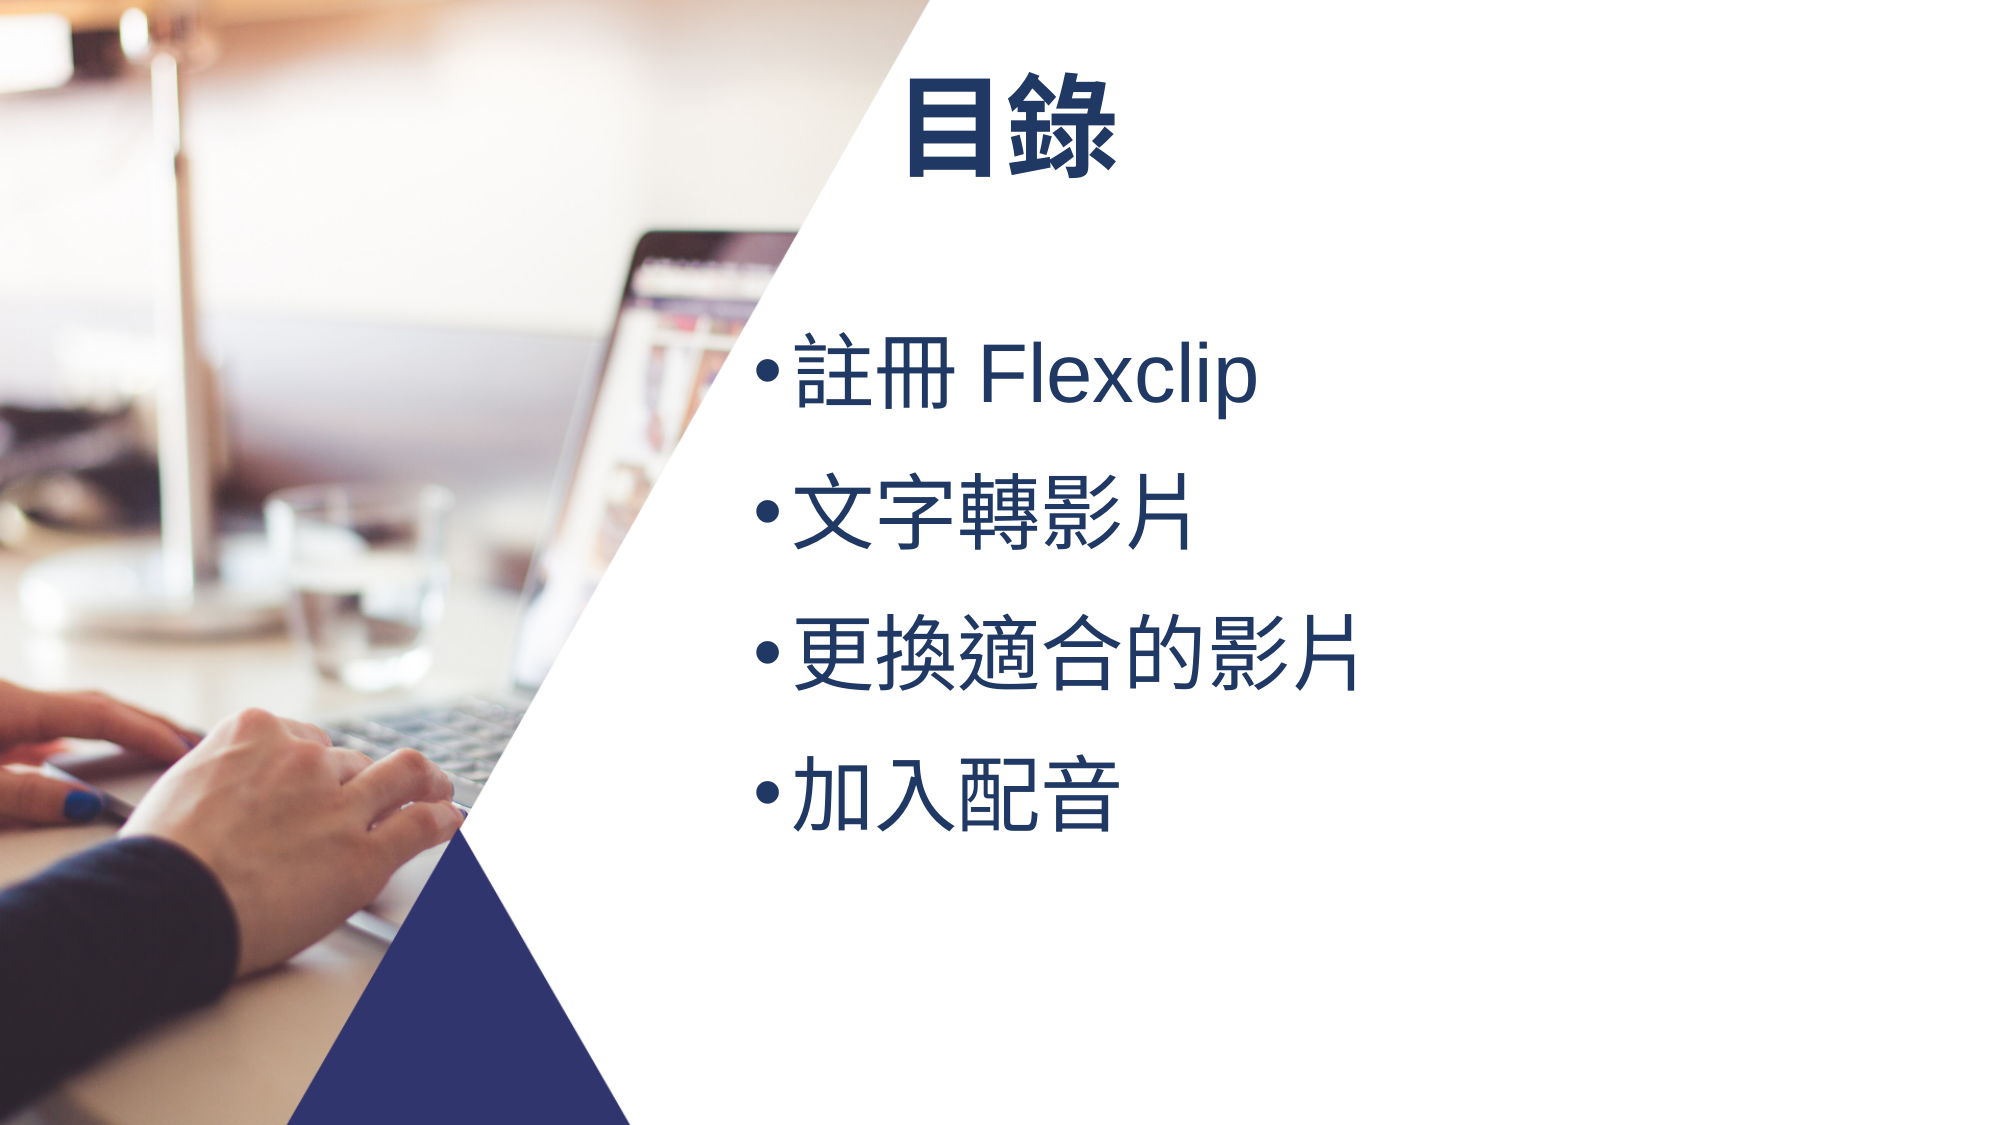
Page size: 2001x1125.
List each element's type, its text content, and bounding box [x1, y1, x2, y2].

title 目錄 [879, 34, 1938, 231]
picture [0, 0, 2001, 1125]
list 註冊Flexclip 文字轉影片 更換適合的影片 加入配音 [738, 292, 1938, 1014]
